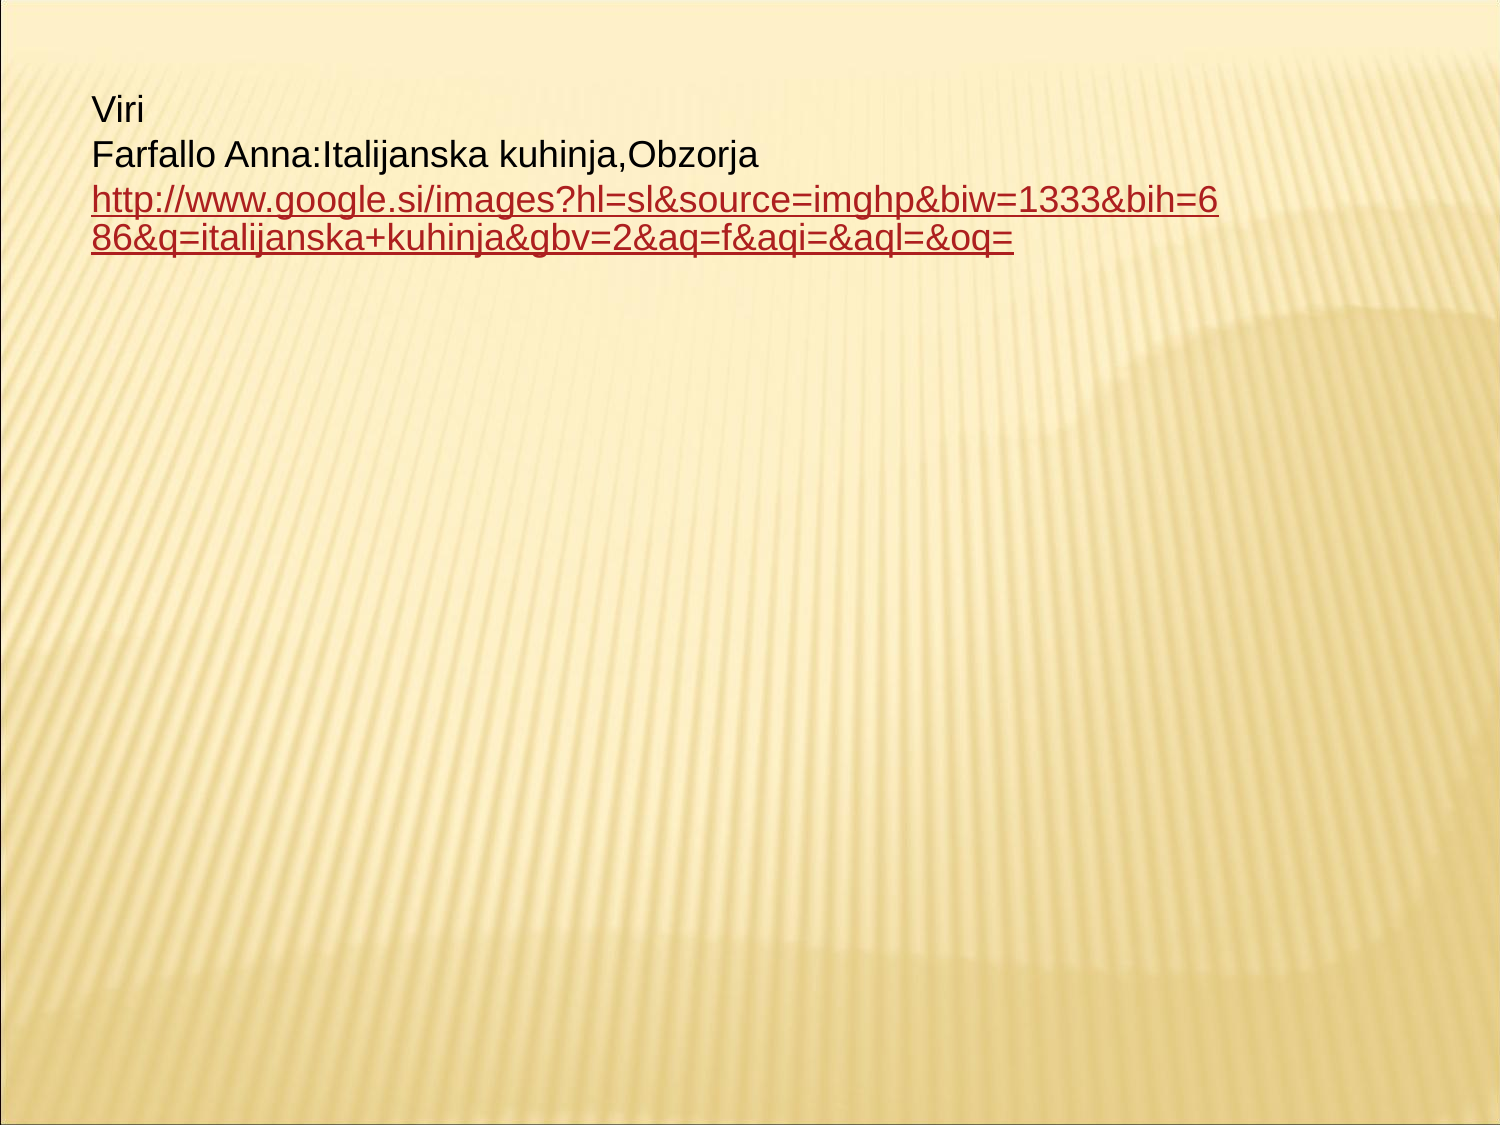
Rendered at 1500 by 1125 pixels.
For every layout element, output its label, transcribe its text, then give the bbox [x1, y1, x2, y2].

text_box Viri Farfallo Anna:Italijanska kuhinja,Obzorja http://www.google.si/images?hl=sl&source=imghp&biw=1333&bih=686&q=italijanska+kuhinja&gbv=2&aq=f&aqi=&aql=&oq= [76, 78, 1247, 273]
picture [0, 0, 1500, 1125]
